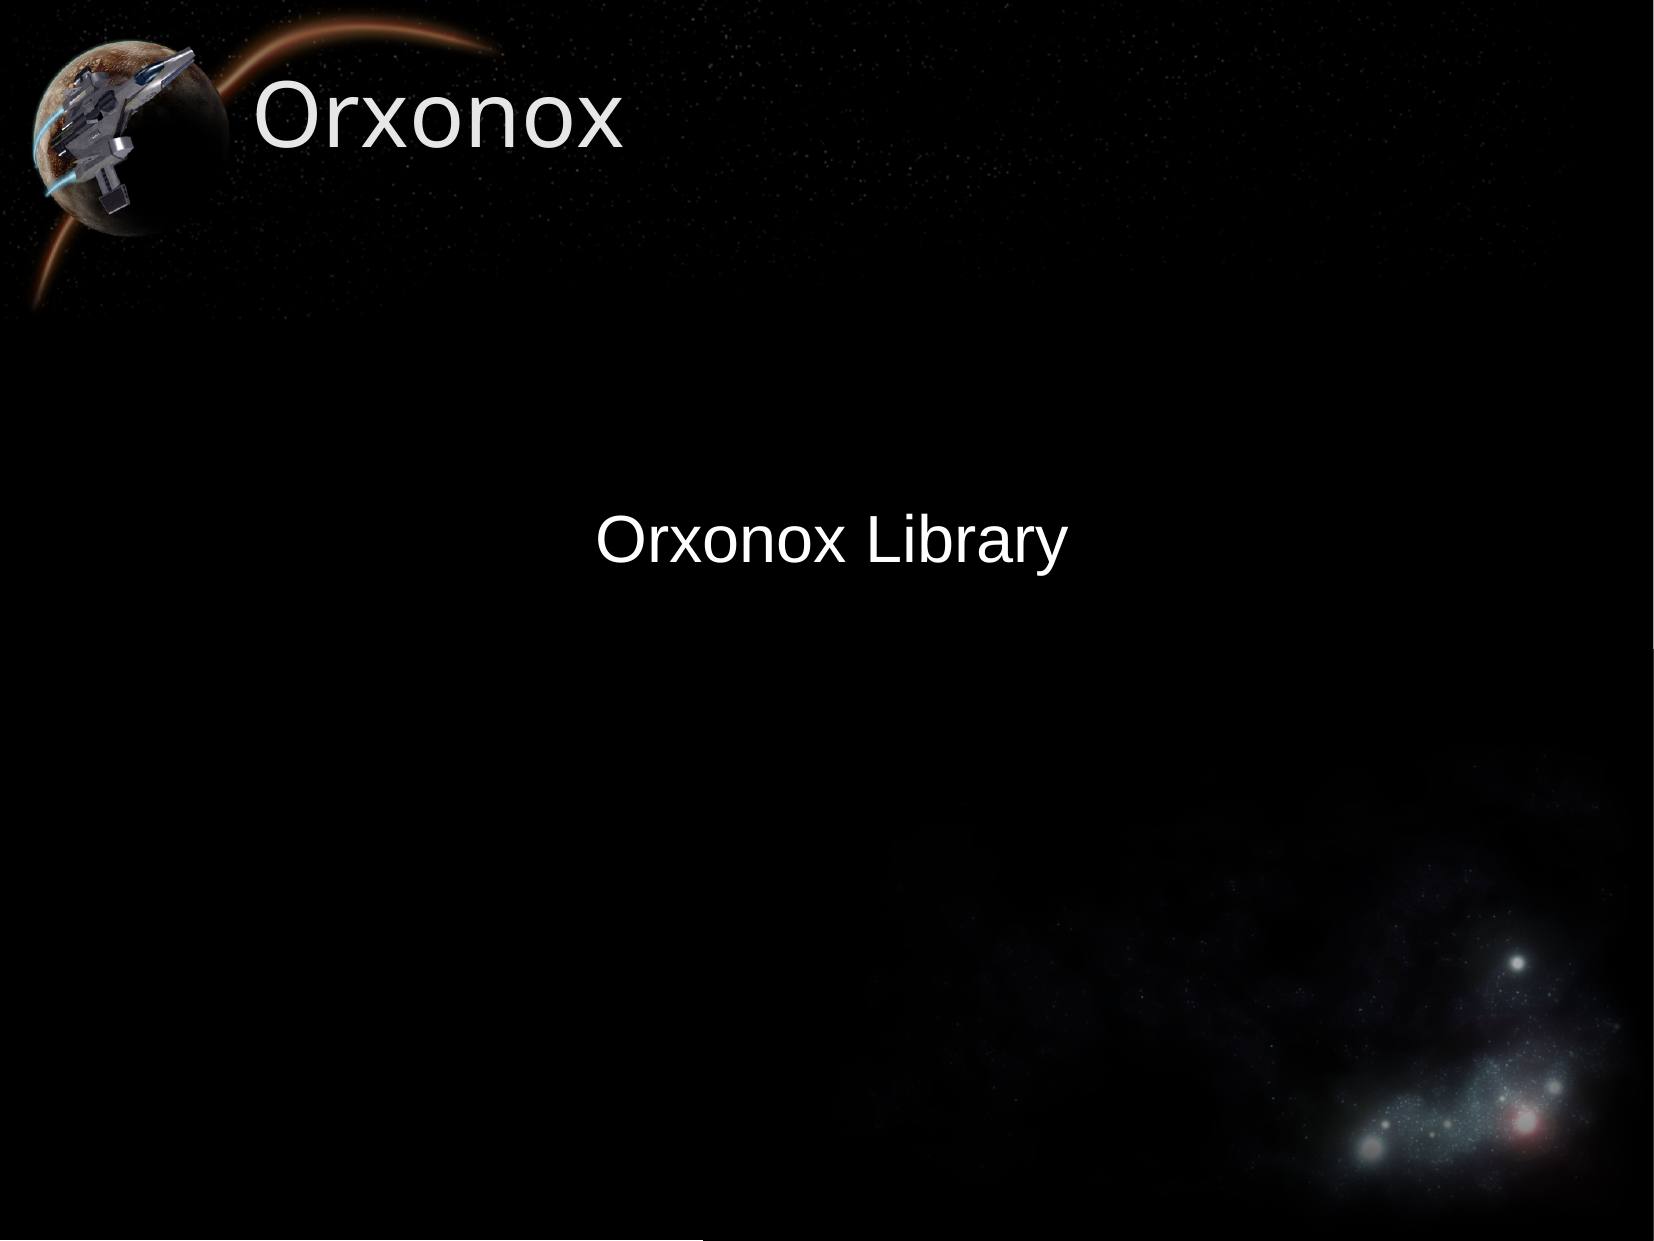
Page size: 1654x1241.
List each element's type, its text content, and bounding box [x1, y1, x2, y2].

picture [703, 649, 1654, 1241]
picture [0, 0, 1607, 443]
subtitle Orxonox Library [88, 265, 1577, 814]
